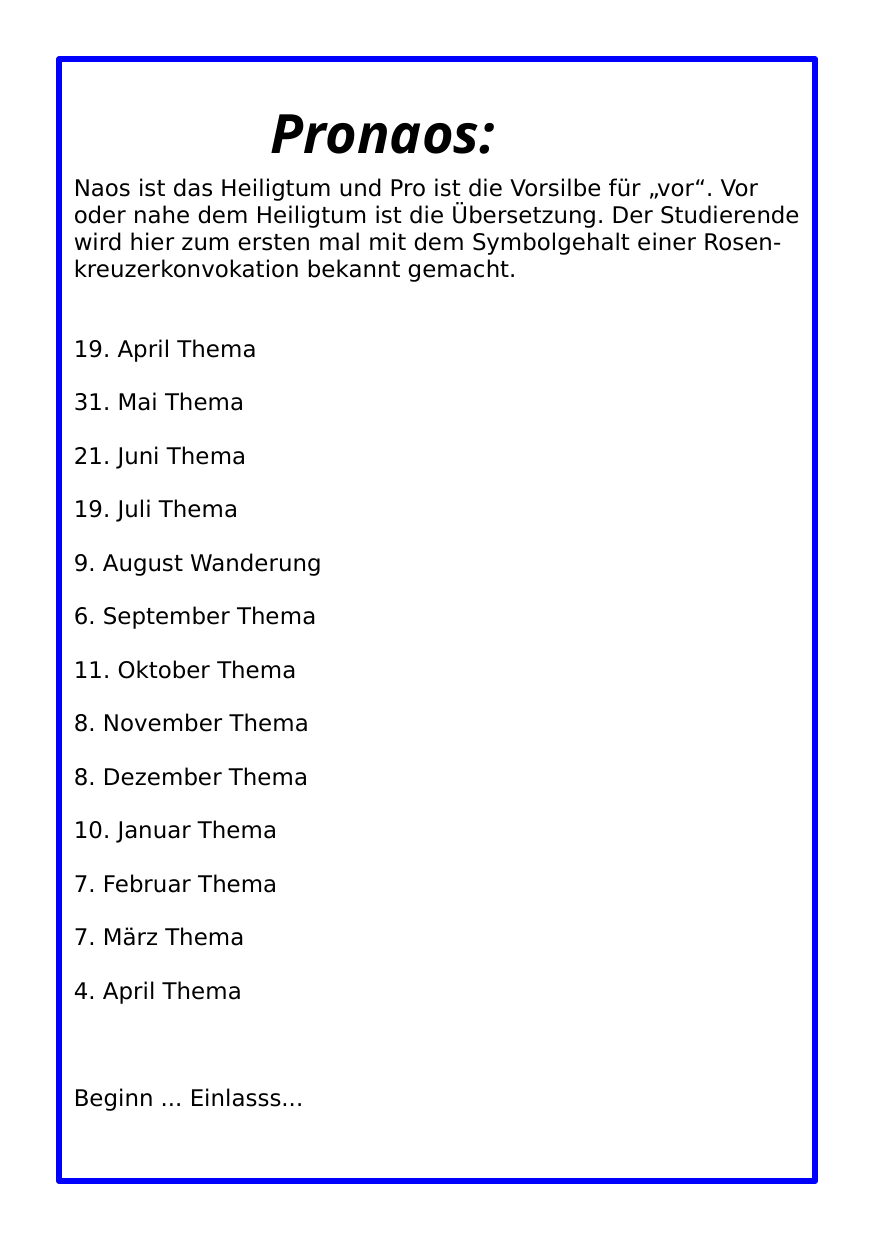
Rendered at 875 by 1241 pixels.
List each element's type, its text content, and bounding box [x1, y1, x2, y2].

text_box Naos ist das Heiligtum und Pro ist die Vorsilbe für „vor“. Vor oder nahe dem Heiligtum ist die Übersetzung. Der Studierende wird hier zum ersten mal mit dem Symbolgehalt einer Rosen- kreuzerkonvokation bekannt gemacht. 19. April Thema 31. Mai Thema 21. Juni Thema 19. Juli Thema 9. August Wanderung 6. September Thema 11. Oktober Thema 8. November Thema 8. Dezember Thema 10. Januar Thema 7. Februar Thema 7. März Thema 4. April Thema Beginn ... Einlasss... [59, 168, 816, 1173]
text_box Pronaos: [256, 87, 532, 168]
